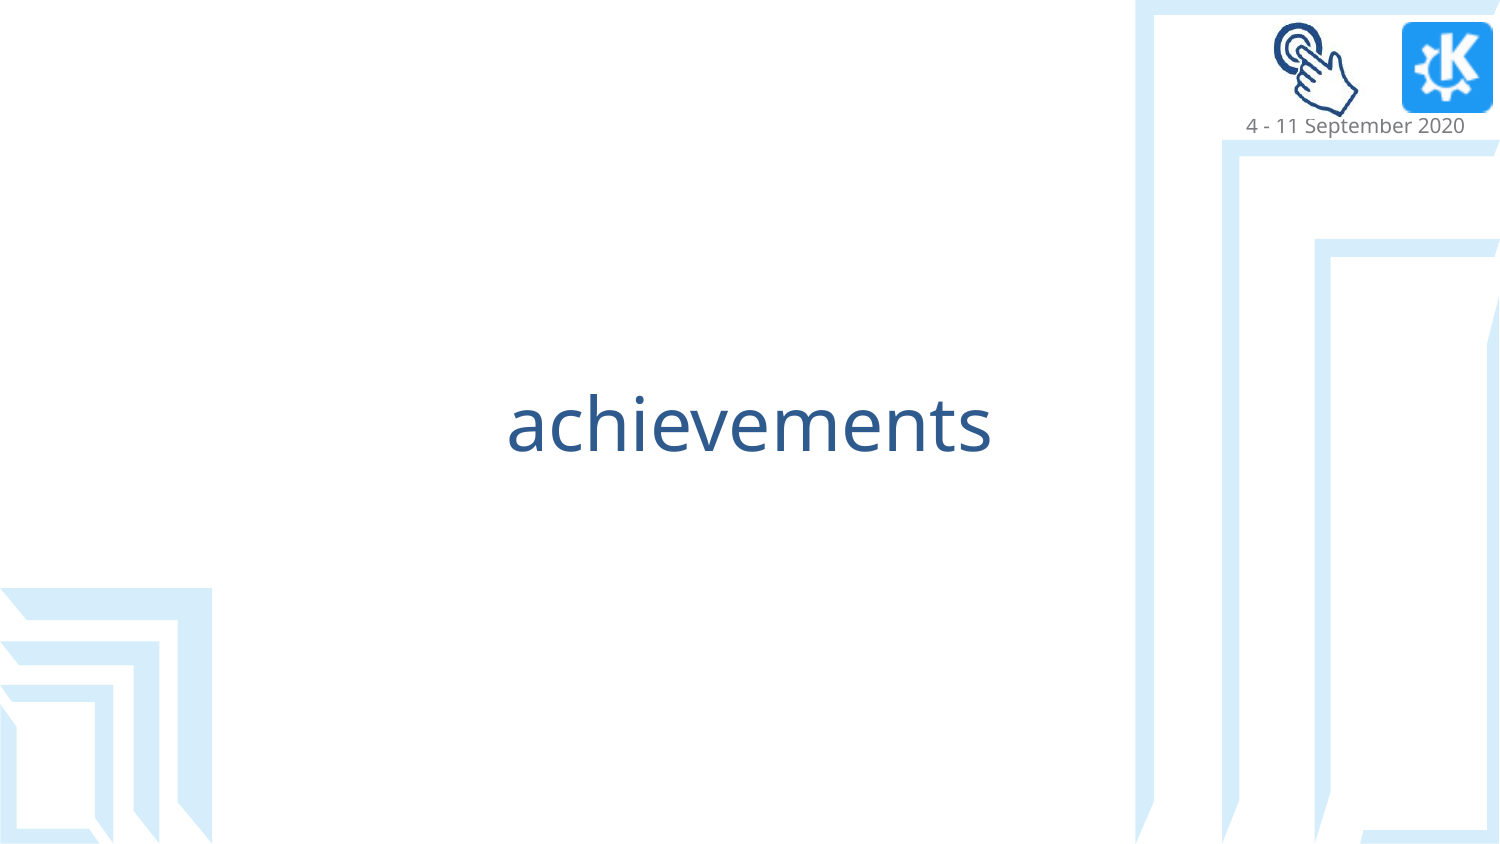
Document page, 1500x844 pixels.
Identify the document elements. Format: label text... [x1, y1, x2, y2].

picture [1402, 22, 1493, 113]
title achievements [51, 352, 1449, 491]
picture [1242, 19, 1390, 119]
